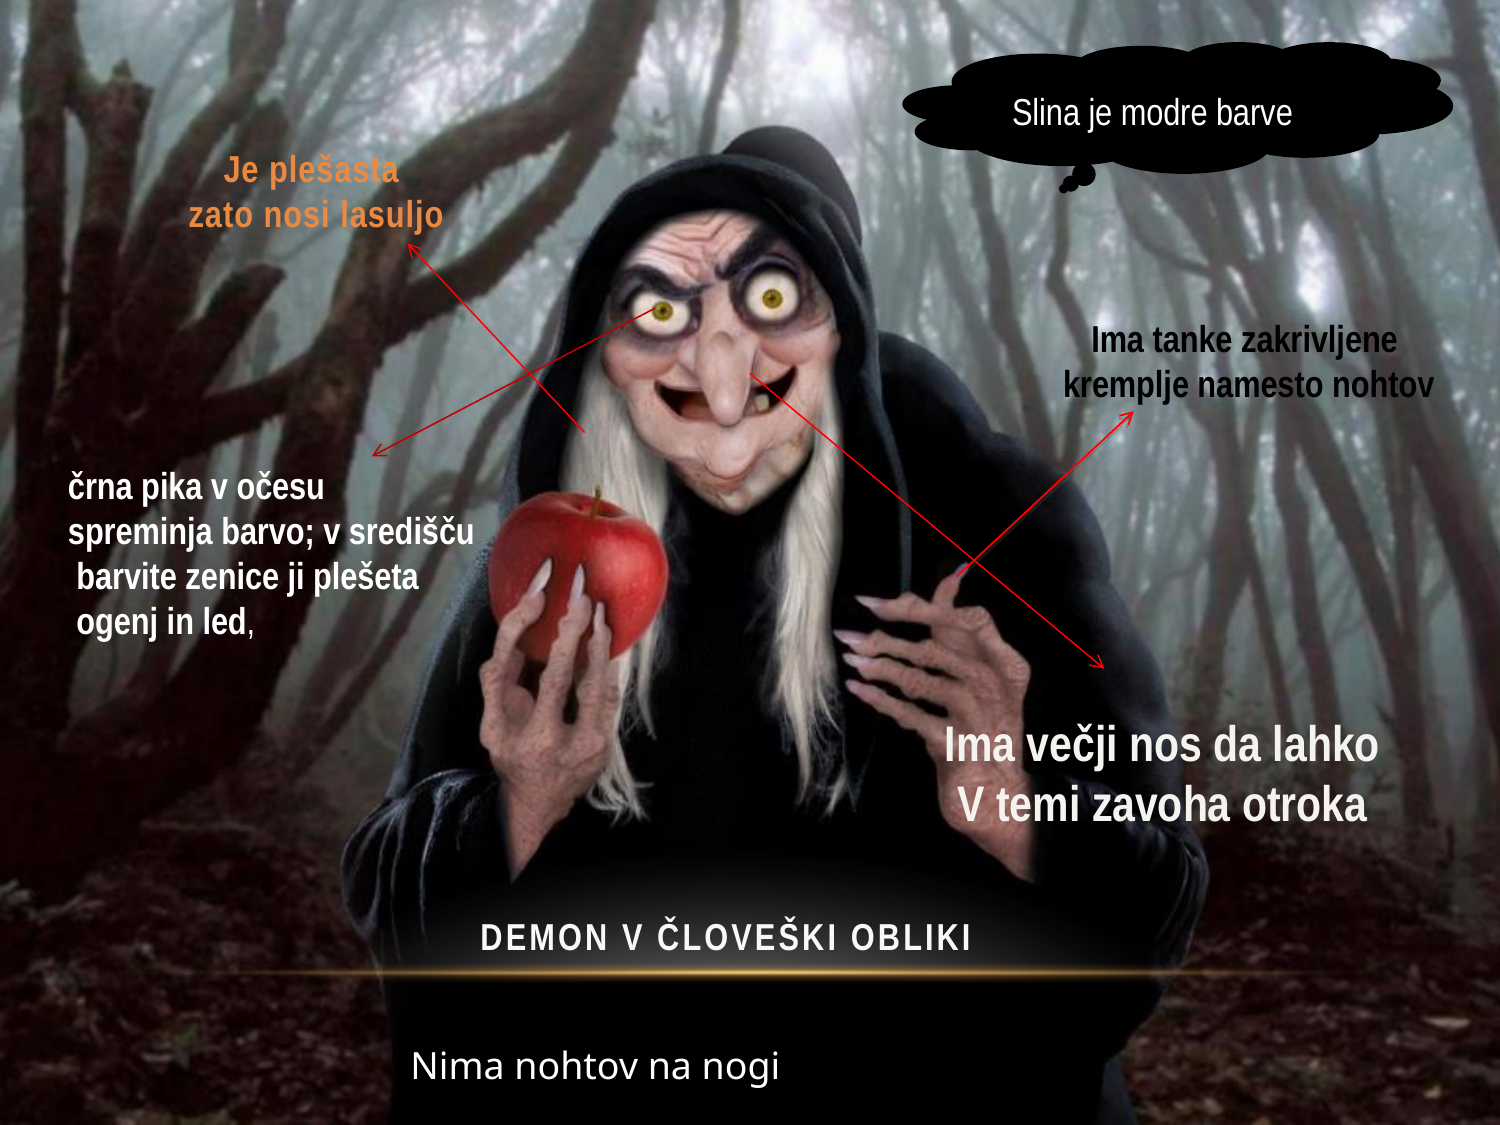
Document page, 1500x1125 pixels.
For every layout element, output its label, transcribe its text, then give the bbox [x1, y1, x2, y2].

text_box Je plešasta zato nosi lasuljo [173, 137, 459, 243]
text_box črna pika v očesu spreminja barvo; v središču barvite zenice ji plešeta ogenj in led, [53, 454, 804, 650]
picture [0, 0, 1500, 1125]
text_box Slina je modre barve [997, 80, 1328, 141]
text_box DEMON V ČLOVEŠKI OBLIKI [465, 905, 987, 965]
text_box [903, 42, 1453, 193]
text_box Ima večji nos da lahko V temi zavoha otroka [930, 704, 1396, 839]
text_box Nima nohtov na nogi [395, 1034, 892, 1095]
text_box Ima tanke zakrivljene kremplje namesto nohtov [1048, 308, 1450, 413]
